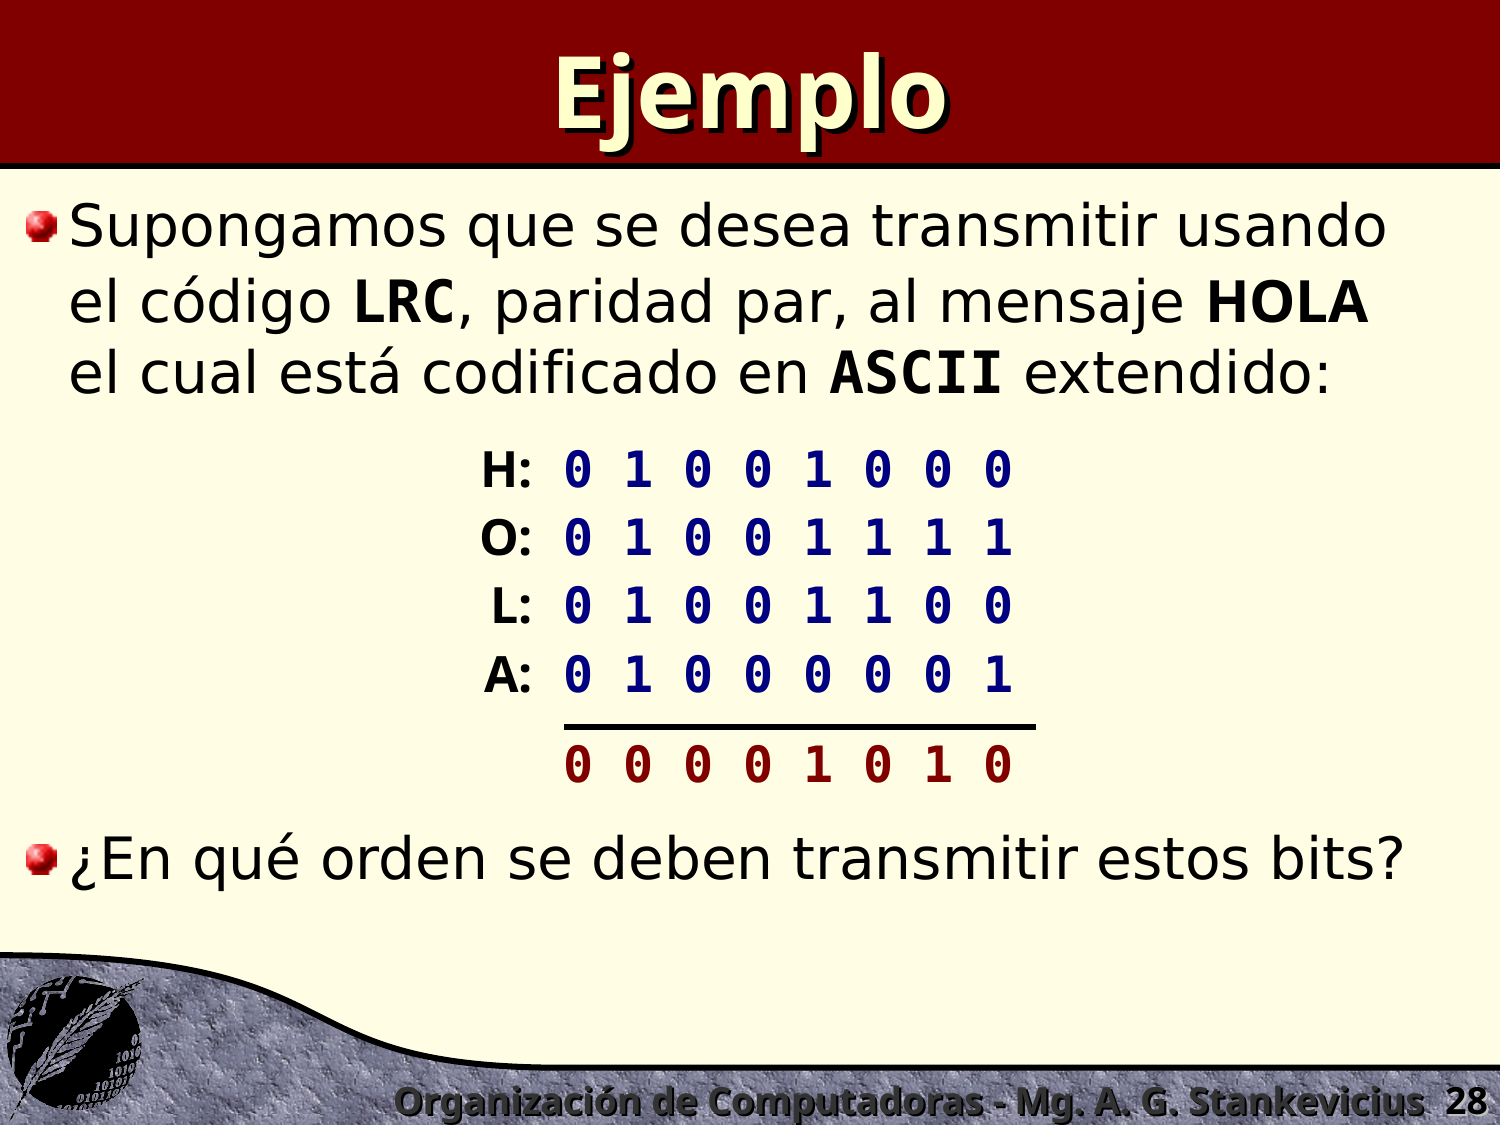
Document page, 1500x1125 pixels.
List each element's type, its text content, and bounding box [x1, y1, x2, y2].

picture [448, 1100, 455, 1110]
title Ejemplo [15, 5, 1485, 160]
list Supongamos que se desea transmitir usando el código LRC, paridad par, al mensaje HOLA el cual está codificado en ASCII extendido: ¿En qué orden se deben transmitir estos bits? [11, 192, 1486, 935]
picture [802, 1100, 806, 1110]
picture [0, 959, 1500, 1125]
picture [1058, 1100, 1065, 1110]
text_box H: 0 1 0 0 1 0 0 0 O: 0 1 0 0 1 1 1 1 L: 0 1 0 0 1 1 0 0 A: 0 1 0 0 0 0 0 1 0 0 0 0 1 0 1 0 [464, 426, 1036, 810]
